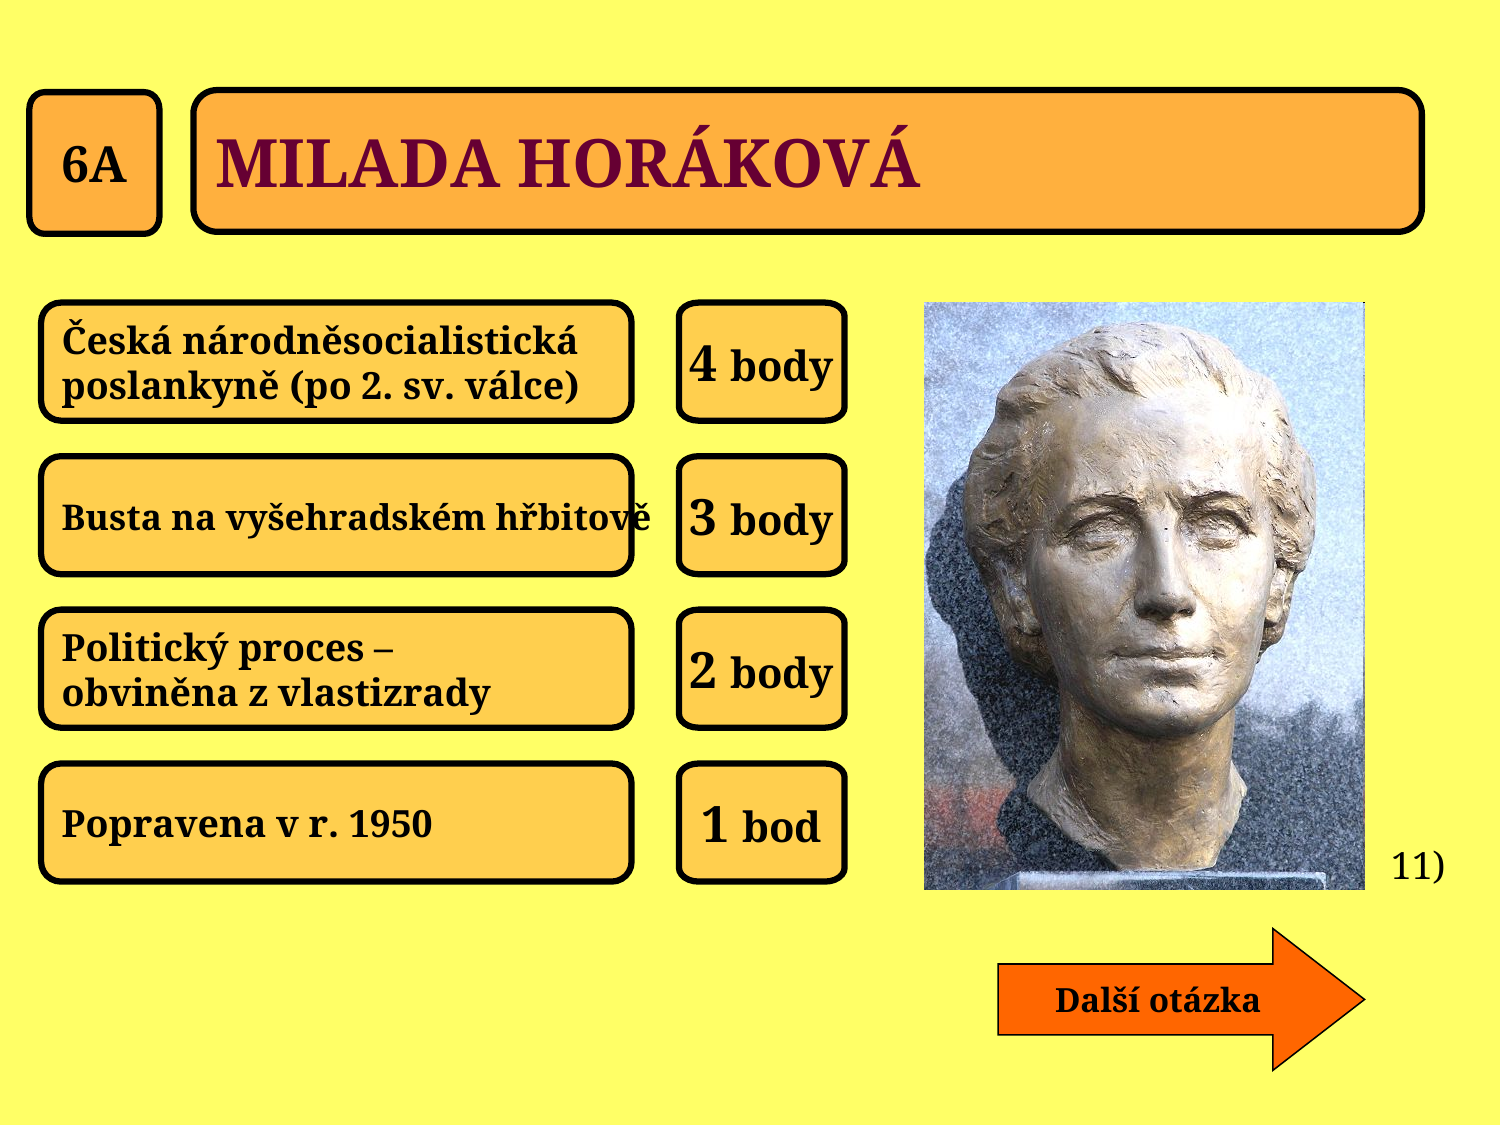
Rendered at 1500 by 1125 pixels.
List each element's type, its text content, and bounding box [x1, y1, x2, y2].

text_box Česká národněsocialistická poslankyně (po 2. sv. válce) [41, 302, 632, 421]
text_box 4 body [38, 300, 634, 423]
text_box 11) [1375, 834, 1500, 895]
text_box 6A [29, 92, 160, 234]
text_box Popravena v r. 1950 [41, 763, 632, 882]
text_box 4 body [27, 89, 162, 236]
text_box Politický proces – obviněna z vlastizrady [41, 609, 632, 728]
text_box Busta na vyšehradském hřbitově [41, 456, 632, 575]
text_box Další otázka [998, 928, 1365, 1071]
text_box 4 body [191, 87, 1425, 234]
text_box 2 body [678, 609, 845, 728]
picture [924, 302, 1365, 890]
text_box 4 body [38, 607, 634, 730]
text_box 4 body [678, 302, 845, 421]
text_box 1 bod [678, 763, 845, 882]
text_box 4 body [38, 761, 634, 884]
text_box 3 body [678, 456, 845, 575]
text_box 4 body [38, 454, 635, 577]
text_box MILADA HORÁKOVÁ [193, 90, 1422, 232]
